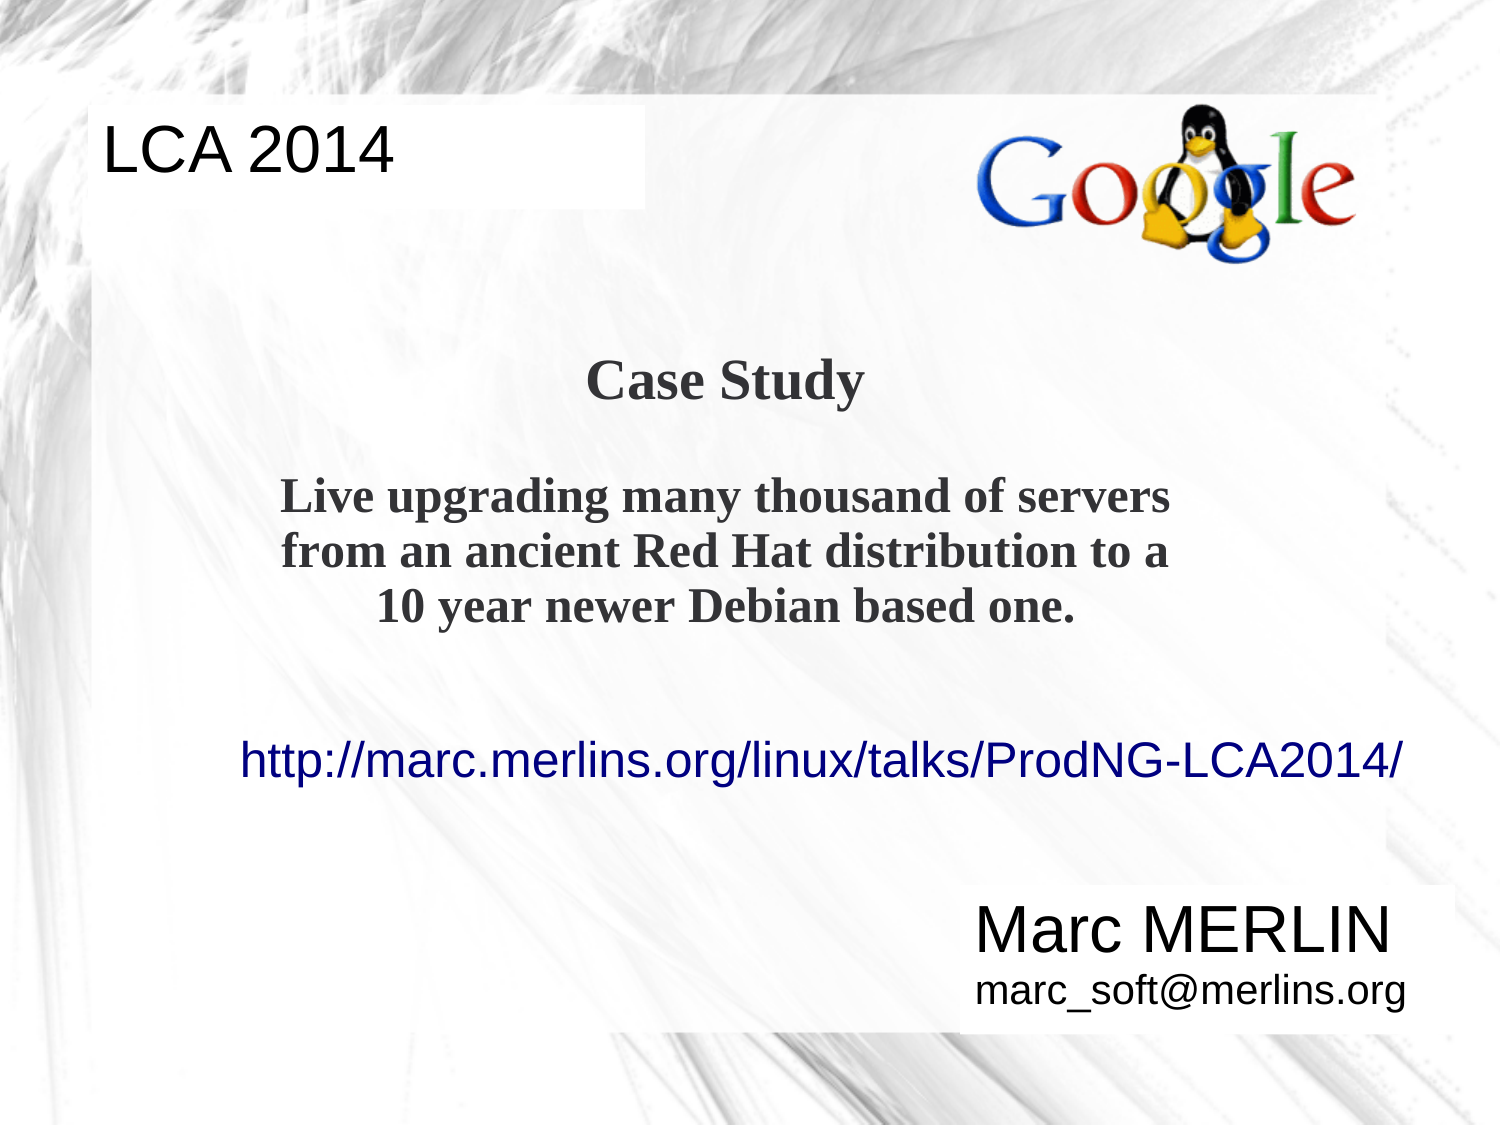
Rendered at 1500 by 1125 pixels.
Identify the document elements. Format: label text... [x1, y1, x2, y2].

picture [0, 0, 1500, 1125]
text_box Marc MERLIN marc_soft@merlins.org [960, 885, 1456, 1035]
text_box LCA 2014 [88, 104, 646, 210]
text_box http://marc.merlins.org/linux/talks/ProdNG-LCA2014/ [225, 724, 1456, 796]
title Case Study Live upgrading many thousand of servers from an ancient Red Hat distribution to a 10 year newer Debian based one. [270, 299, 1182, 681]
